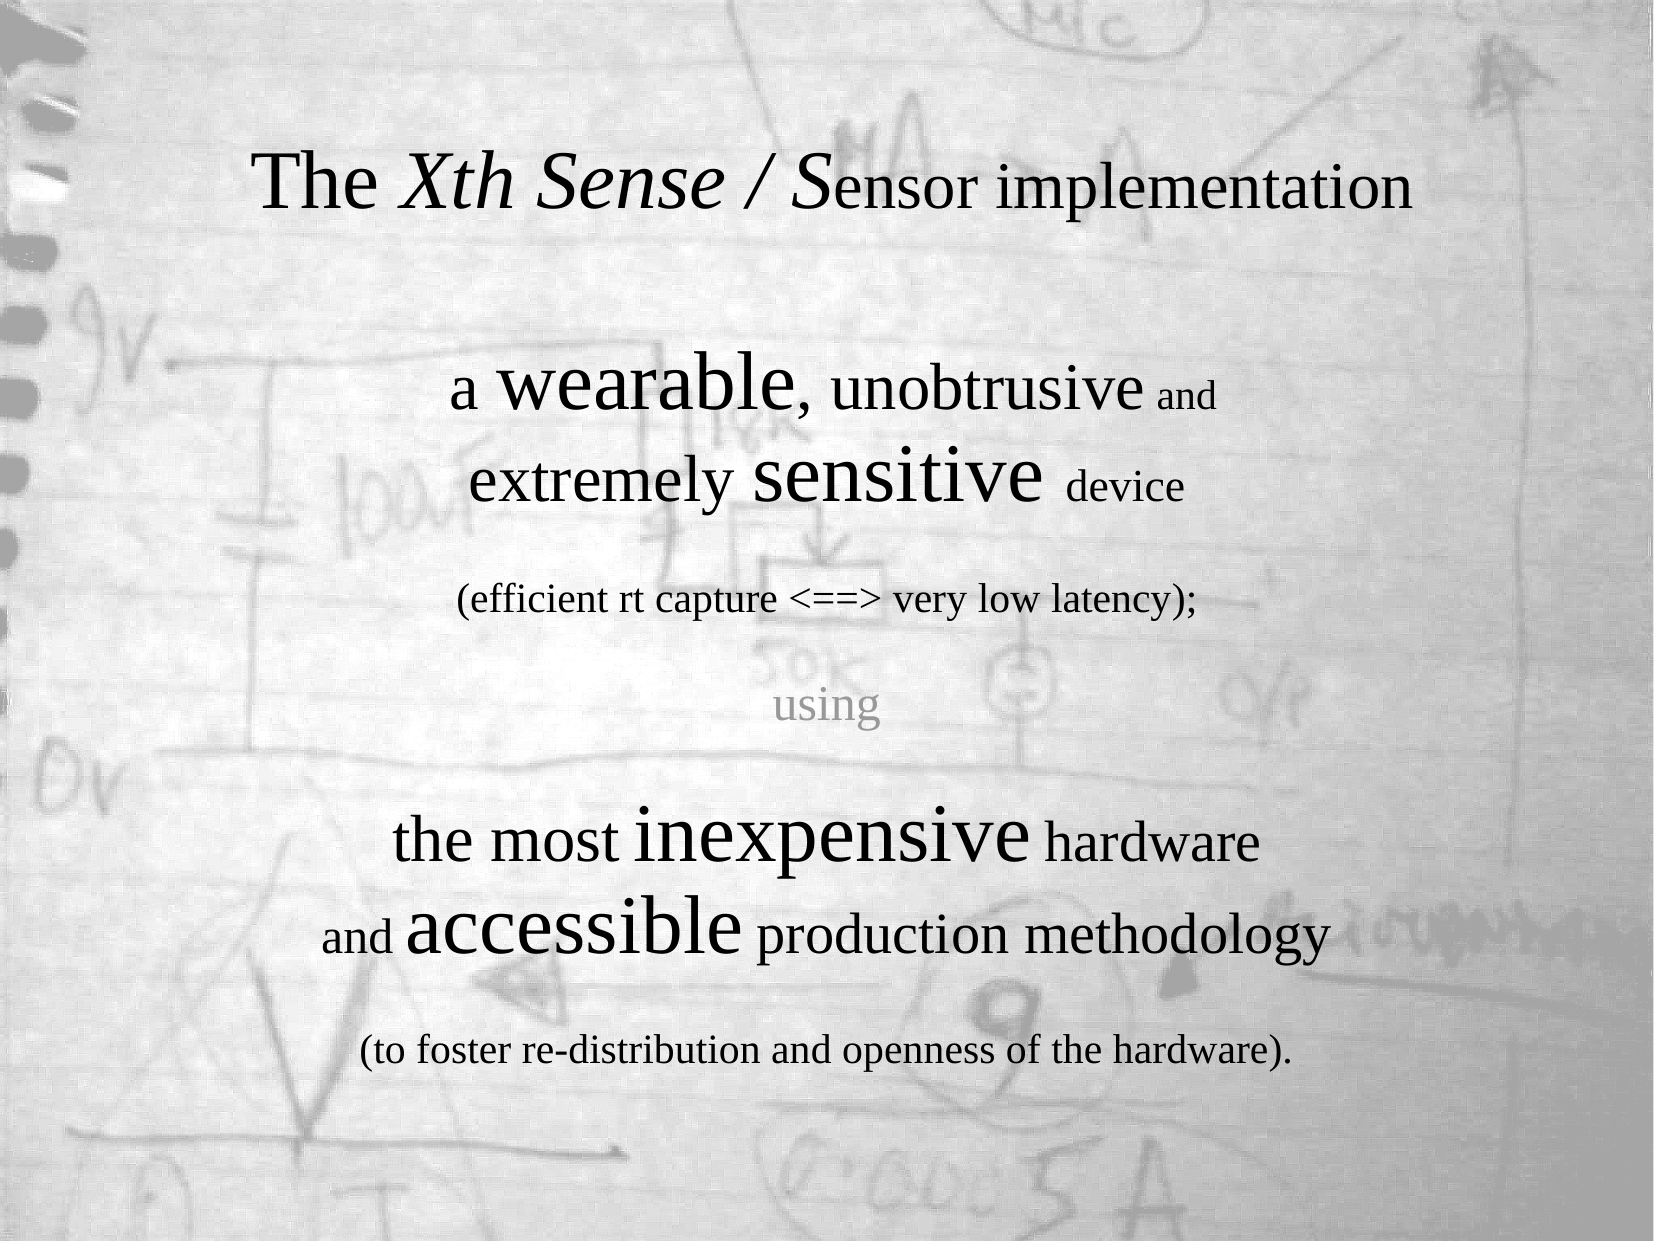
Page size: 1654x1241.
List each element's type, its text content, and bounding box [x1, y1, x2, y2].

title The Xth Sense / Sensor implementation [88, 134, 1577, 320]
picture [0, 0, 1654, 1241]
subtitle a wearable, unobtrusive and extremely sensitive device (efficient rt capture <==> very low latency); using the most inexpensive hardware and accessible production methodology (to foster re-distribution and openness of the hardware). [82, 279, 1571, 1120]
